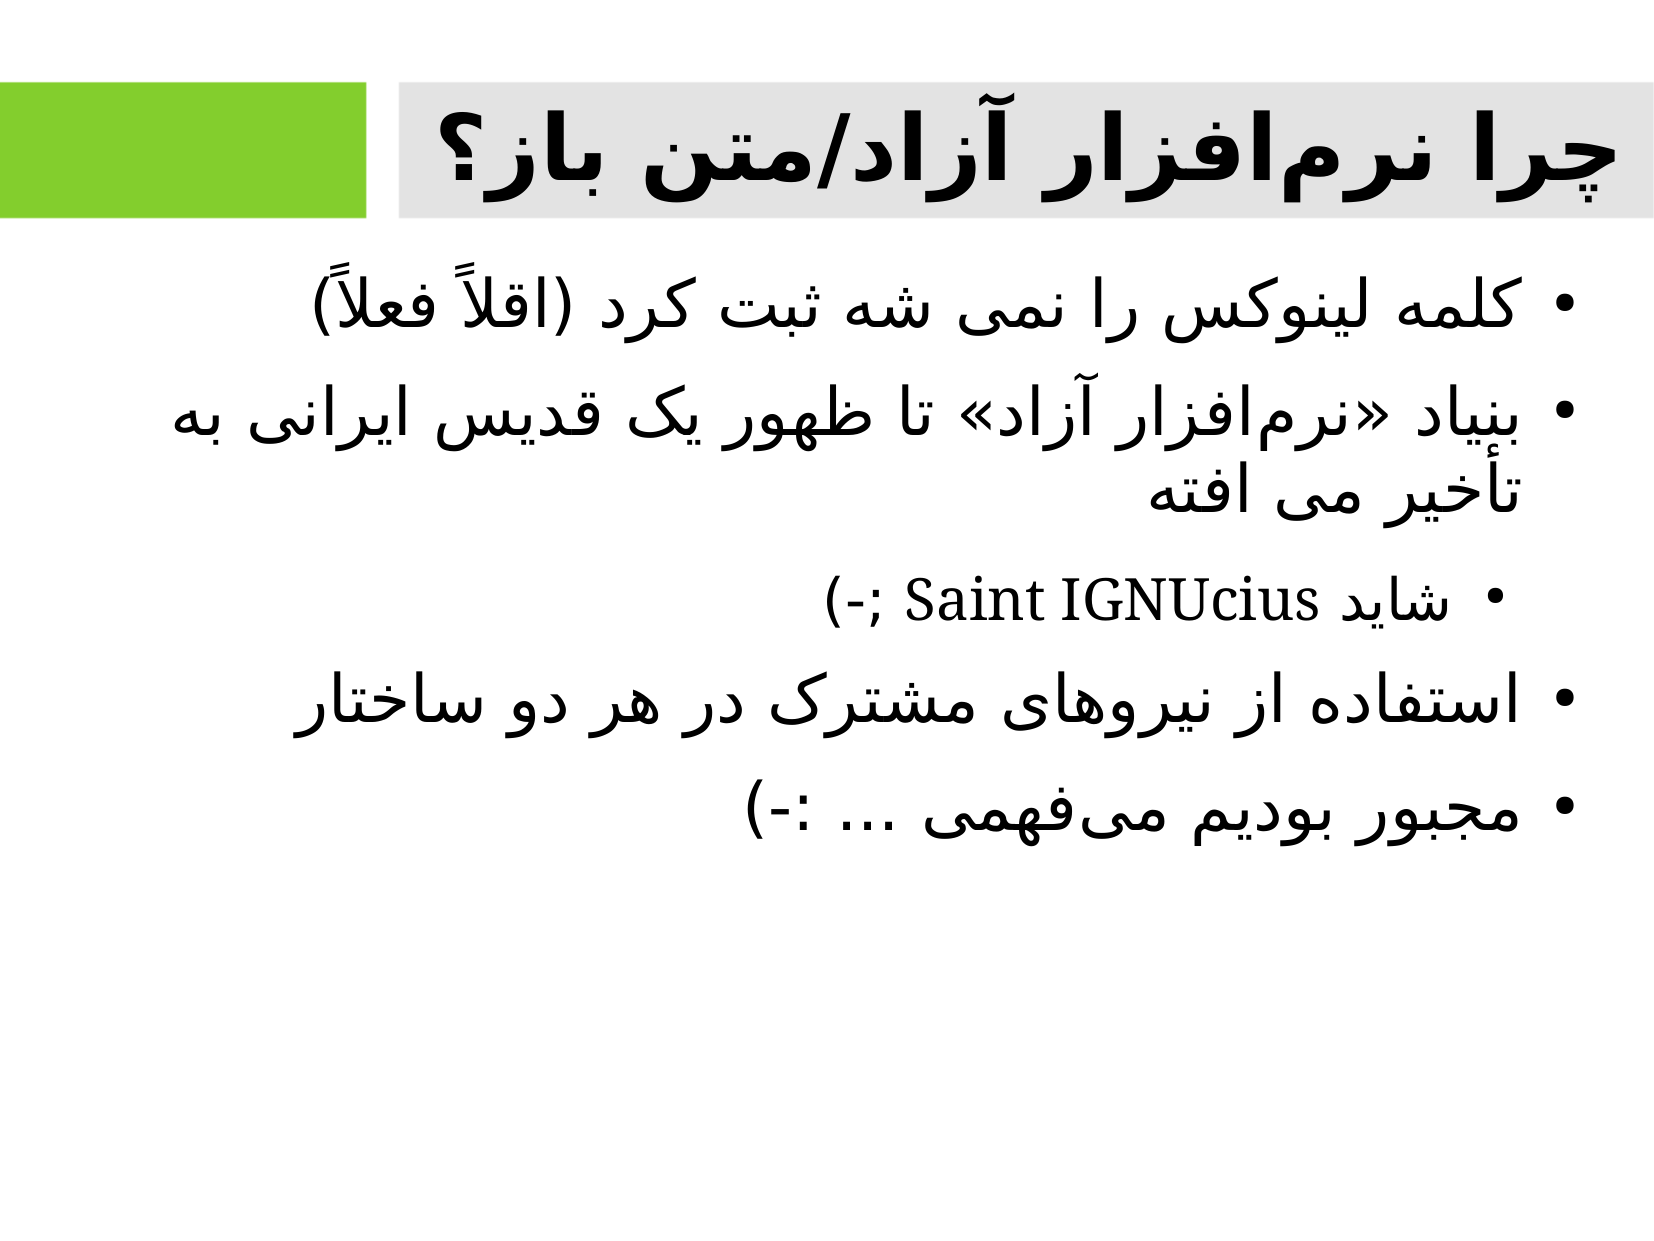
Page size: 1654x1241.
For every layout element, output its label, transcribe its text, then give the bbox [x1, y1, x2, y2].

title چرا نرم‌افزار آزاد/متن باز؟ [313, 73, 1625, 223]
picture [0, 0, 1654, 1241]
list کلمه لینوکس را نمی شه ثبت کرد (اقلاً فعلاً) بنیاد «نرم‌افزار آزاد» تا ظهور یک قدیس ایرانی به تأخیر می افته شاید Saint IGNUcius ;-) استفاده از نیروهای مشترک در هر دو ساختار مجبور بودیم می‌فهمی ... :-) [82, 265, 1595, 1152]
